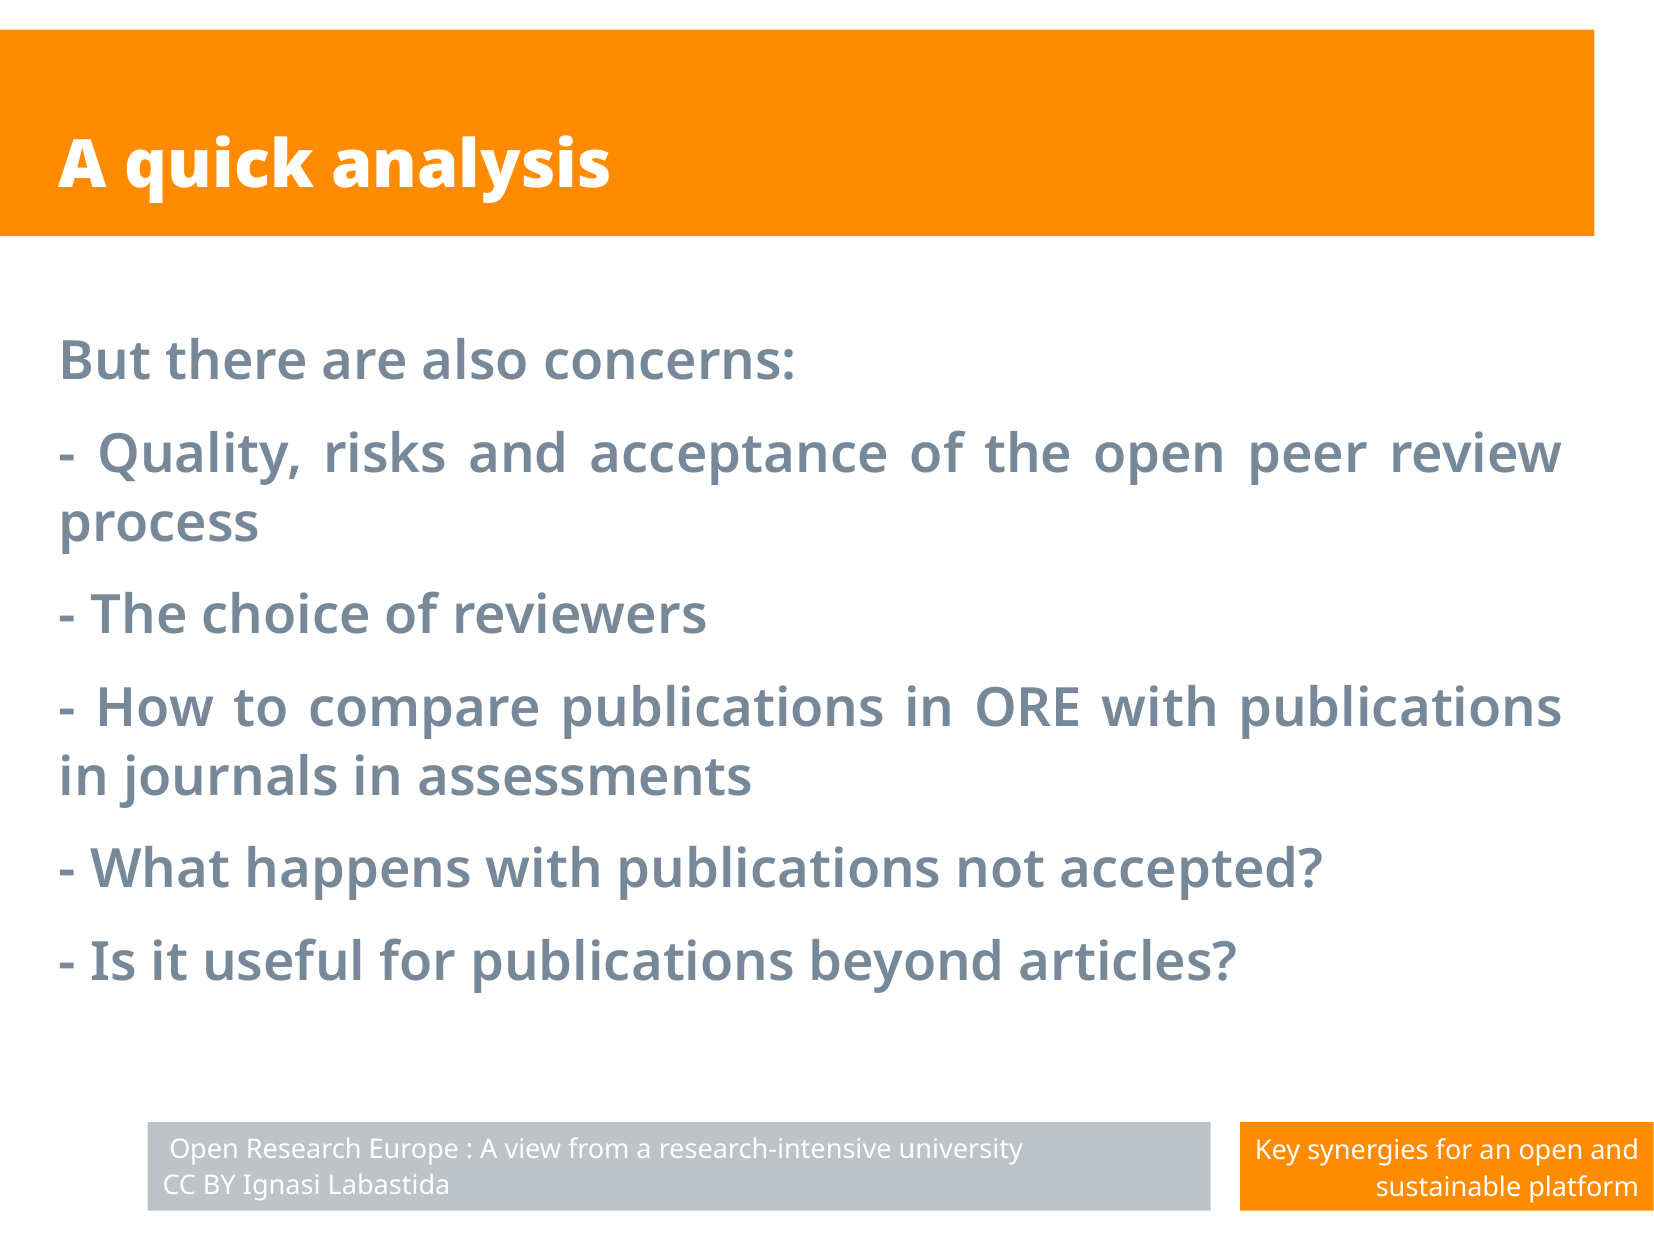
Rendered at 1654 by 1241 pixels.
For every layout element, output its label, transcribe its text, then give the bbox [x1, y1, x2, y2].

title A quick analysis [59, 59, 1595, 207]
list But there are also concerns: - Quality, risks and acceptance of the open peer review process - The choice of reviewers - How to compare publications in ORE with publications in journals in assessments - What happens with publications not accepted? - Is it useful for publications beyond articles? [59, 324, 1565, 1093]
